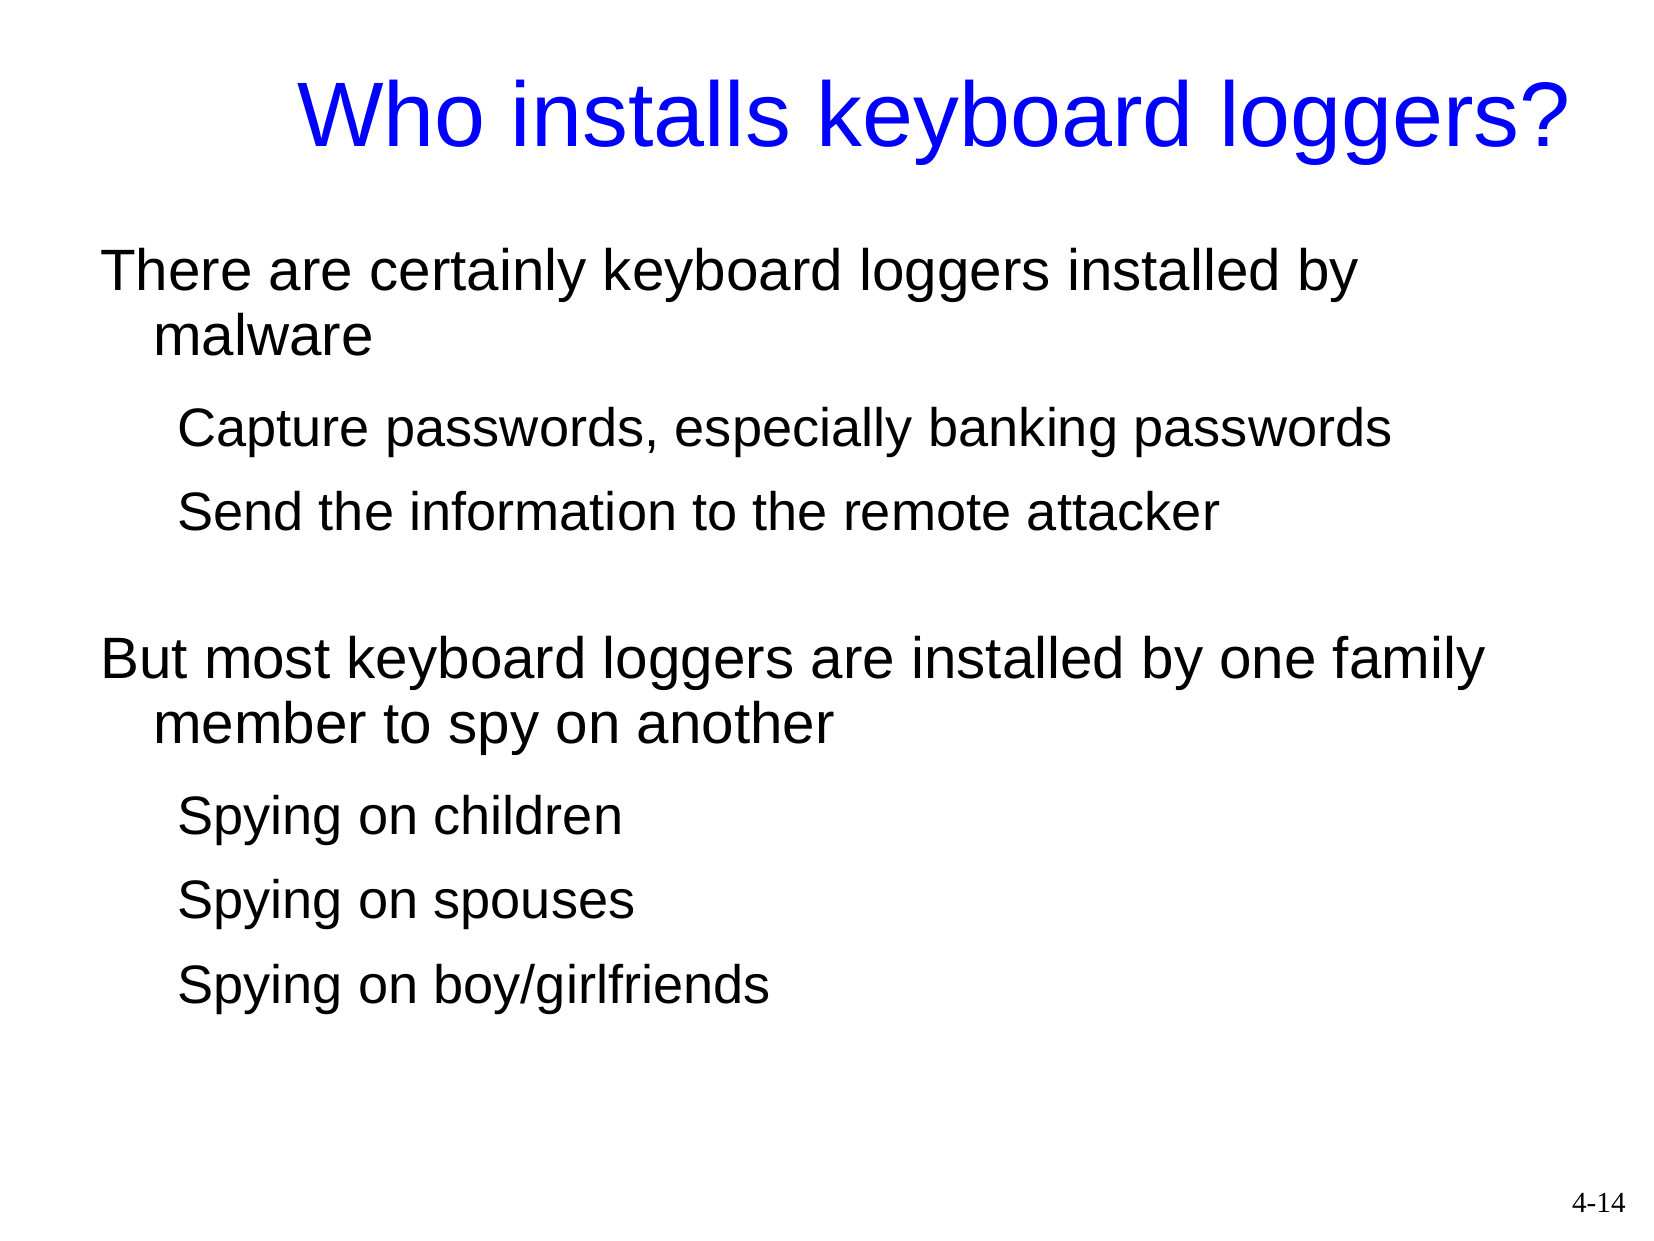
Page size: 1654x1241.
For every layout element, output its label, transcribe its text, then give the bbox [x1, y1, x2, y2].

title Who installs keyboard loggers? [84, 18, 1573, 211]
list There are certainly keyboard loggers installed by malware Capture passwords, especially banking passwords Send the information to the remote attacker But most keyboard loggers are installed by one family member to spy on another Spying on children Spying on spouses Spying on boy/girlfriends [82, 237, 1571, 1156]
